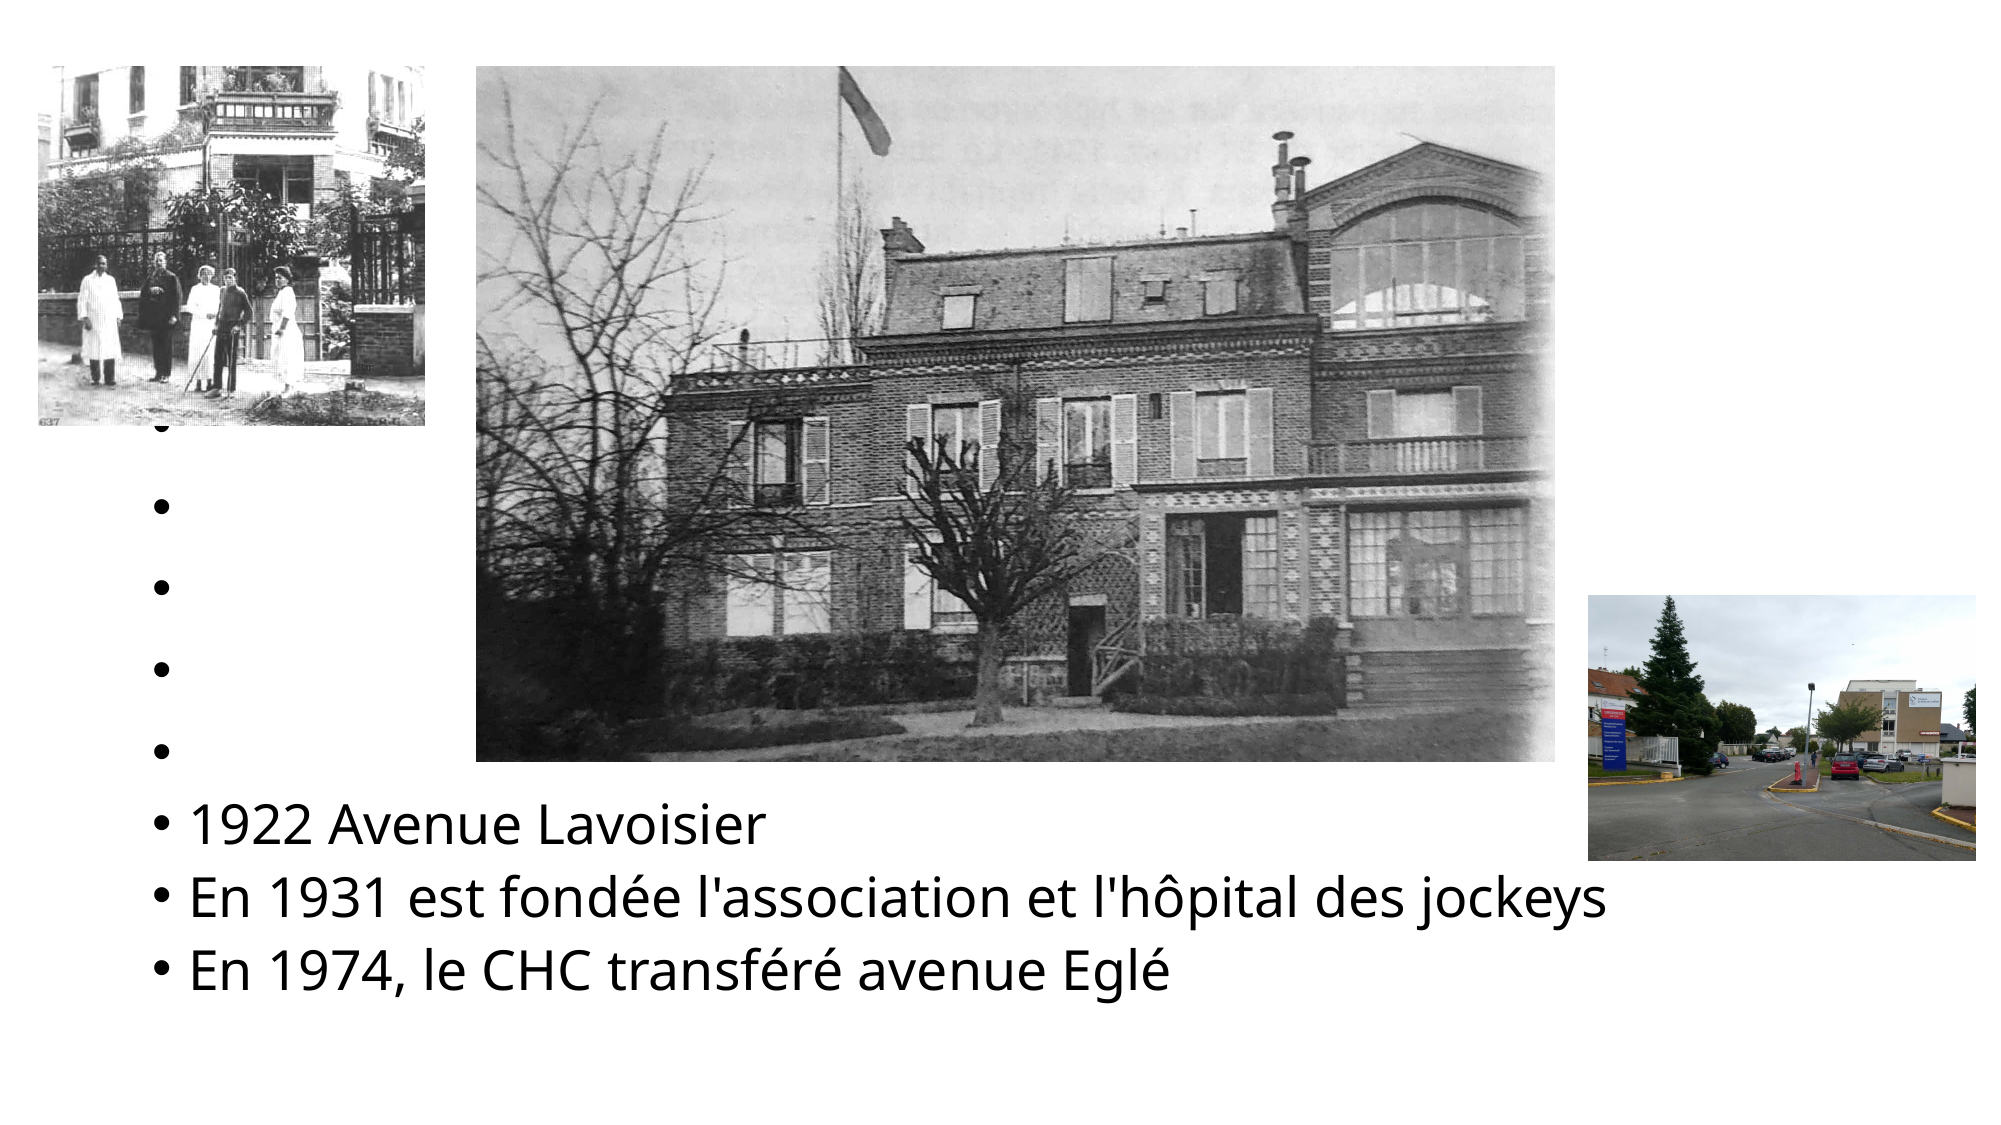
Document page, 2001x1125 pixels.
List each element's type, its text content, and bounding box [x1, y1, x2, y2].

picture [38, 66, 425, 426]
title CHC [137, 59, 1863, 278]
picture [476, 66, 1555, 762]
picture [1588, 595, 1976, 861]
list 1922 Avenue Lavoisier En 1931 est fondée l'association et l'hôpital des jockeys En 1974, le CHC transféré avenue Eglé [137, 299, 1863, 1014]
